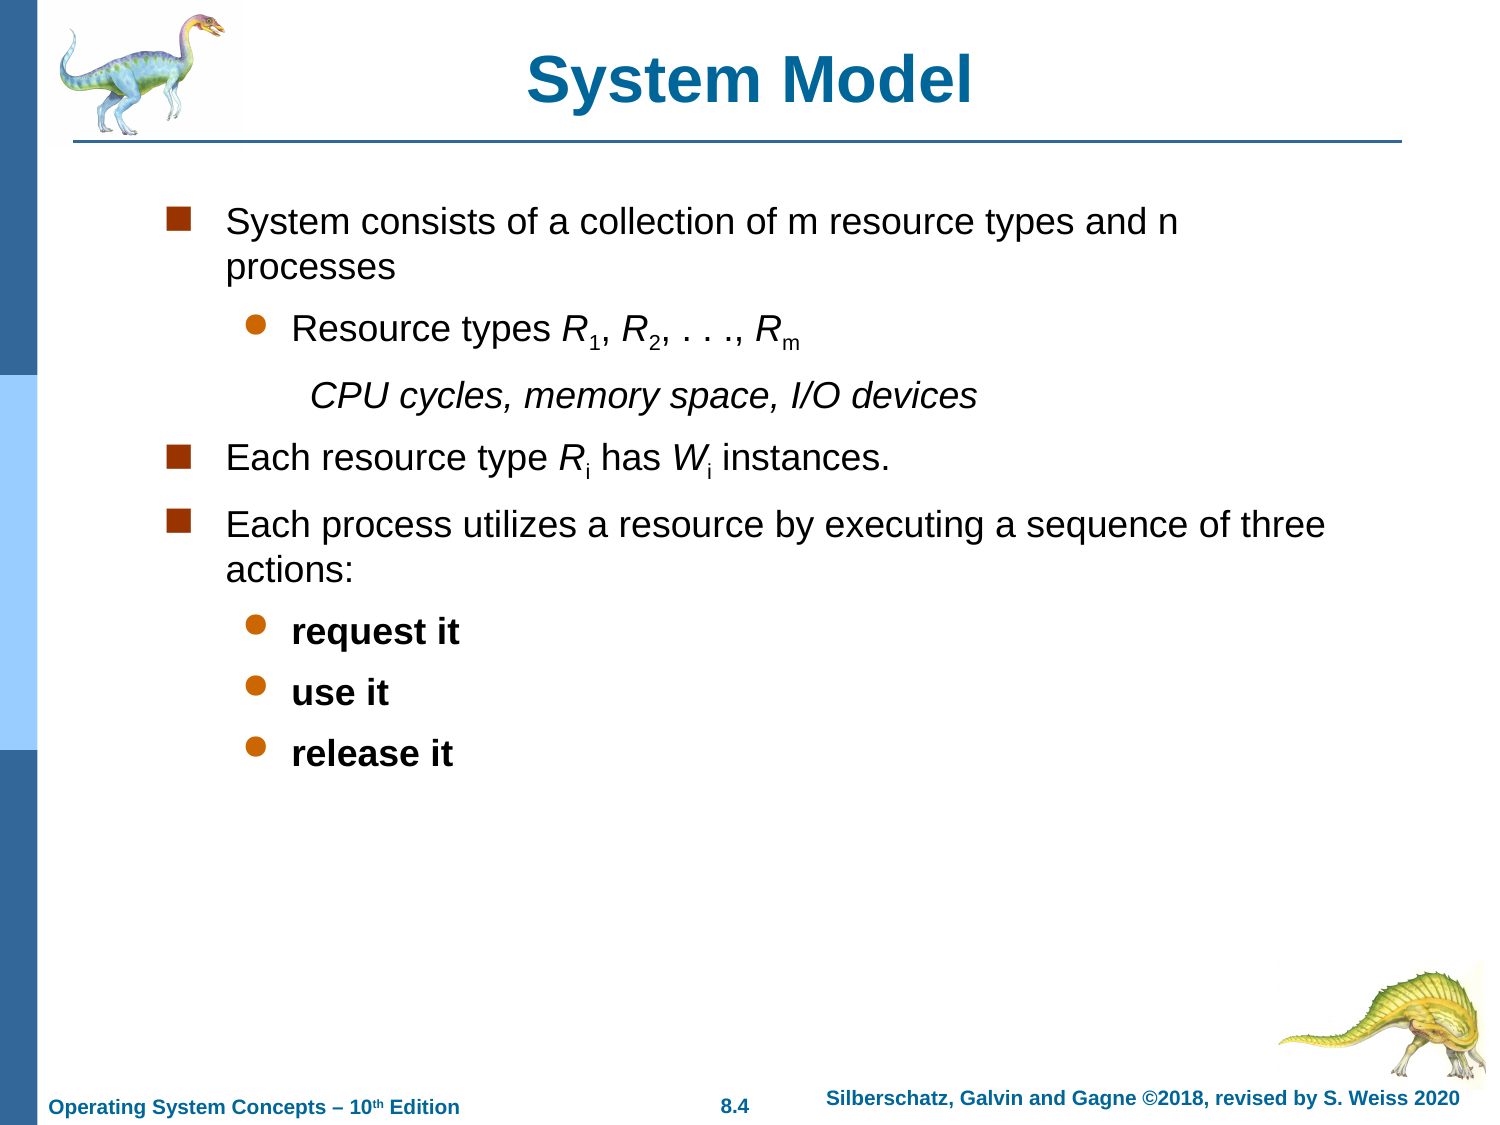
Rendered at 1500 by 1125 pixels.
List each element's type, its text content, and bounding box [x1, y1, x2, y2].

picture [1275, 959, 1486, 1095]
title System Model [75, 28, 1426, 124]
picture [46, 0, 243, 149]
list System consists of a collection of m resource types and n processes Resource types R1, R2, . . ., Rm CPU cycles, memory space, I/O devices Each resource type Ri has Wi instances. Each process utilizes a resource by executing a sequence of three actions: request it use it release it [154, 190, 1361, 926]
